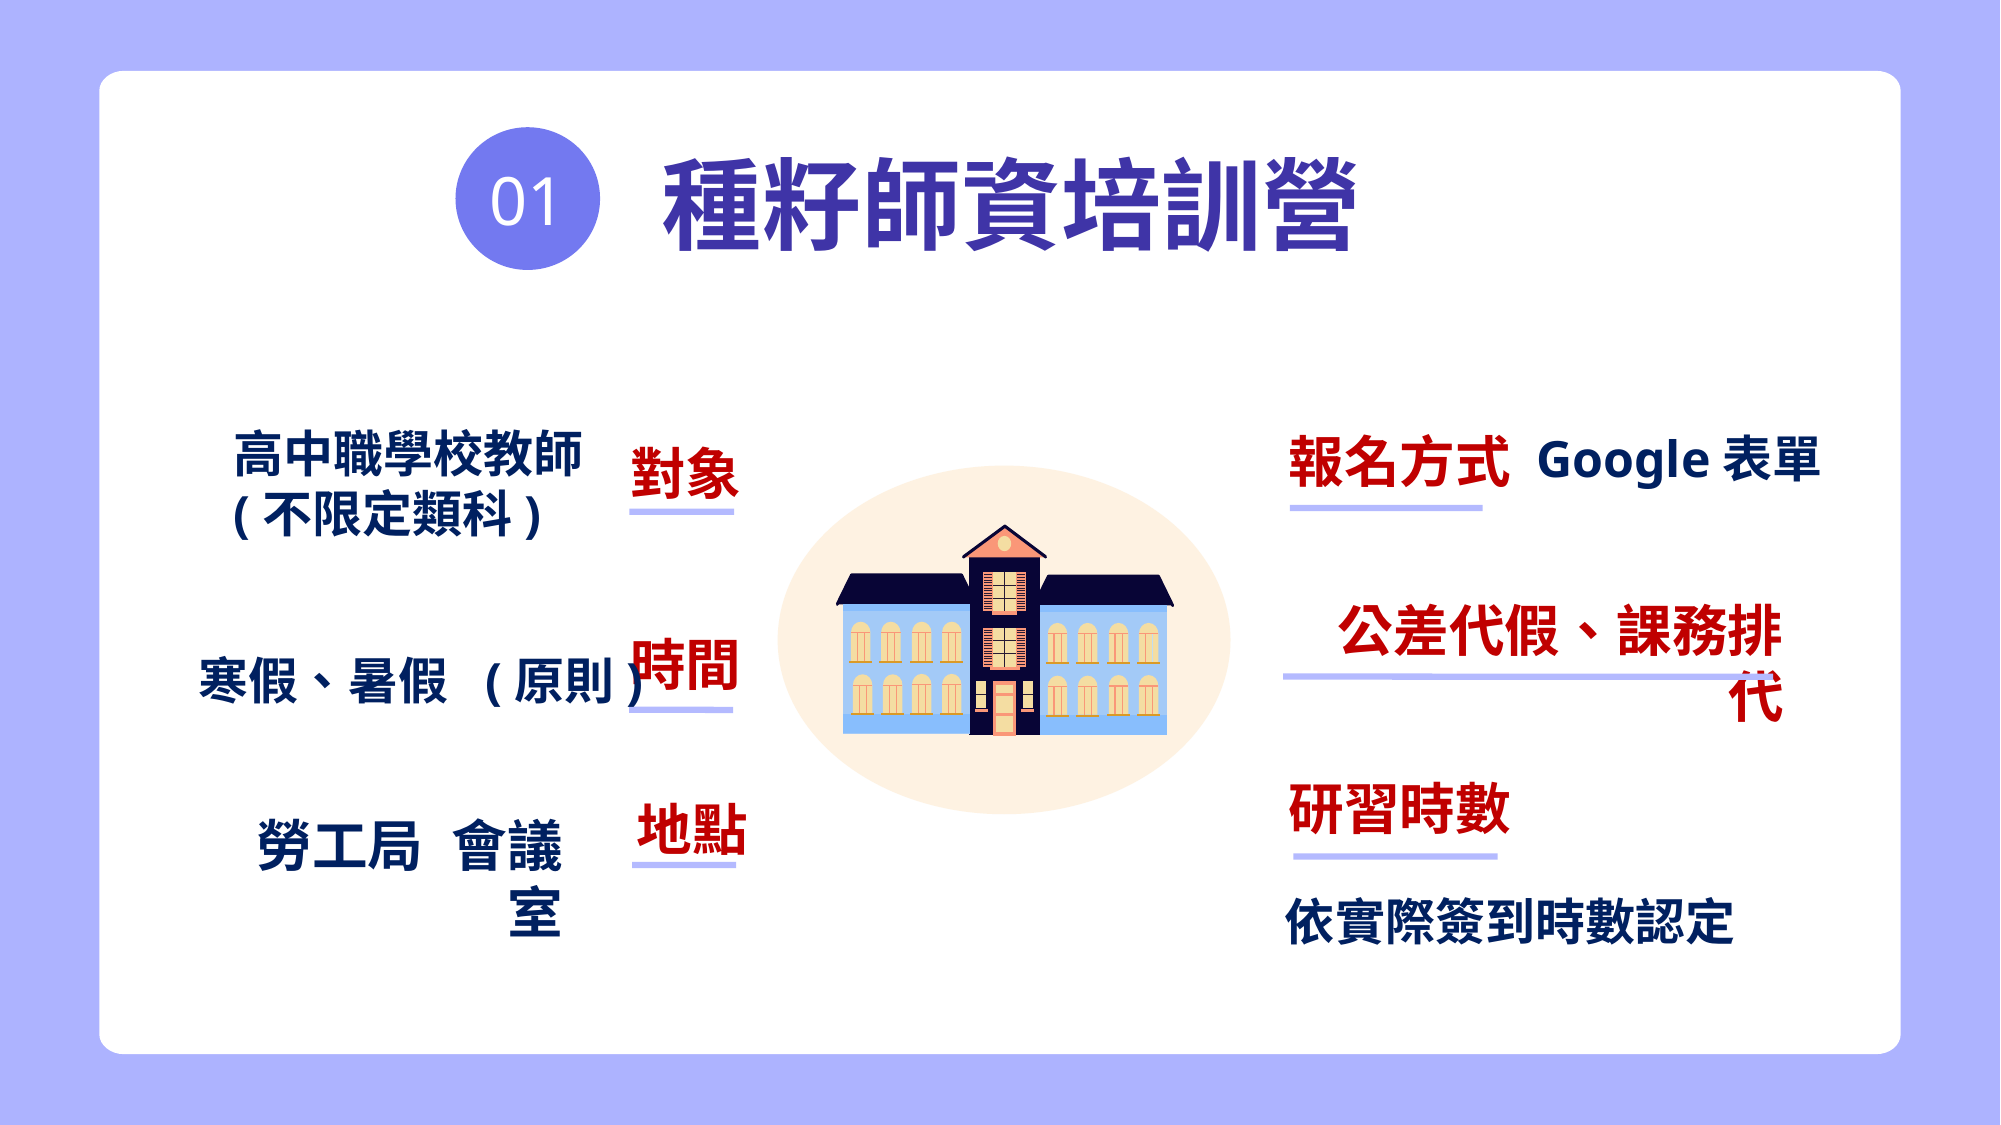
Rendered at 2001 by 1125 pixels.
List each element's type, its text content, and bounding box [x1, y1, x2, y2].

text_box 01 [455, 127, 601, 270]
text_box 高中職學校教師 (不限定類科) [213, 402, 625, 559]
text_box [777, 465, 1231, 815]
text_box 地點 [600, 774, 769, 864]
text_box 時間 [593, 609, 762, 710]
text_box 研習時數 [1259, 753, 1532, 855]
text_box 報名方式 [1248, 406, 1532, 508]
text_box 對象 [625, 418, 762, 520]
text_box 勞工局 會議室 [190, 791, 583, 899]
text_box 公差代假、課務排代 [1262, 575, 1804, 677]
title 種籽師資培訓營 [641, 122, 1464, 267]
text_box Google表單 [1482, 407, 1843, 499]
text_box 報名方式 [1475, 464, 1482, 476]
text_box 寒假、暑假 (原則) [178, 629, 671, 737]
text_box 依實際簽到時數認定 [1264, 870, 1755, 950]
